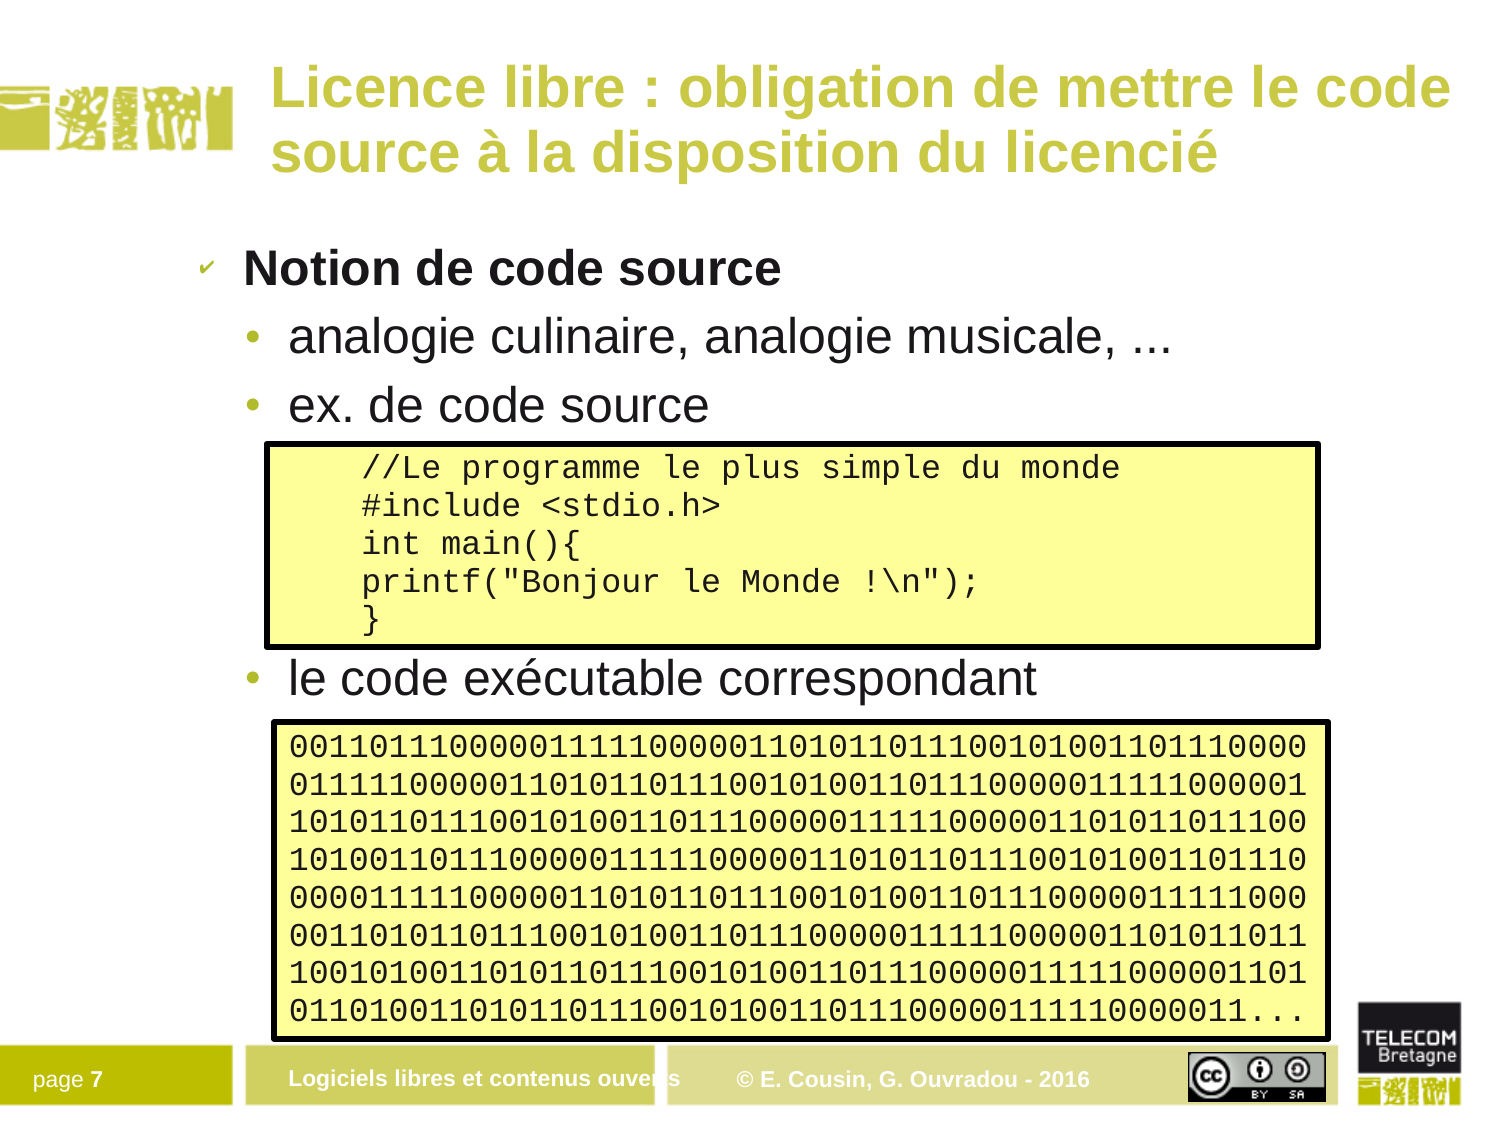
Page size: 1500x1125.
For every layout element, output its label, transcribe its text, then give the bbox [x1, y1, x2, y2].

list Notion de code source analogie culinaire, analogie musicale, ... ex. de code source le code exécutable correspondant [199, 240, 1459, 962]
text_box //Le programme le plus simple du monde #include <stdio.h> int main(){ printf("Bonjour le Monde !\n"); } [266, 443, 1319, 648]
text_box 001101110000011111000001101011011100101001101110000011111000001101011011100101001101110000011111000001101011011100101001101110000011111000001101011011100101001101110000011111000001101011011100101001101110000011111000001101011011100101001101110000011111000001101011011100101001101110000011111000001101011011100101001101011011100101001101110000011111000001101011010011010110111001010011011100000111110000011... [274, 722, 1329, 1039]
title Licence libre : obligation de mettre le code source à la disposition du licencié [270, 54, 1459, 185]
picture [0, 0, 1500, 1125]
